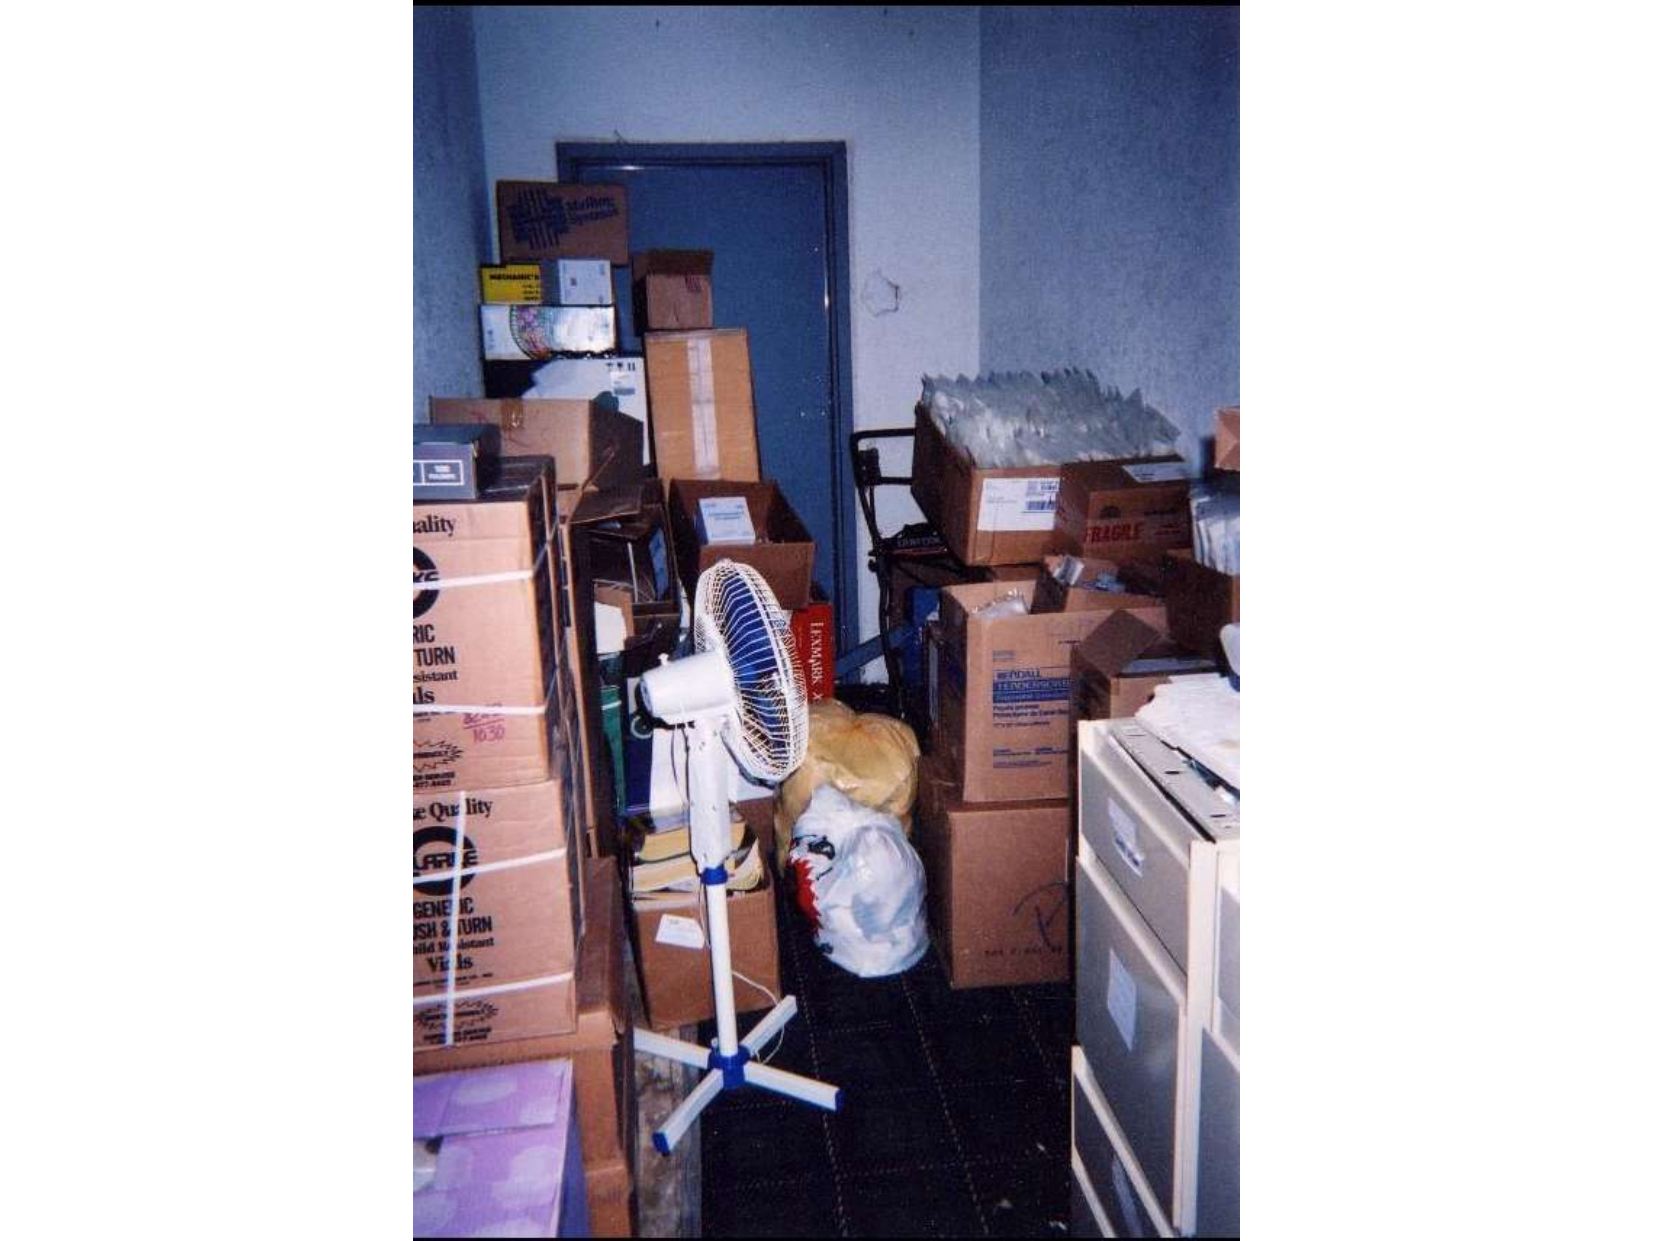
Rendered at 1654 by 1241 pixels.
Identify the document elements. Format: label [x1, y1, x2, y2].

picture [413, 0, 1240, 1241]
